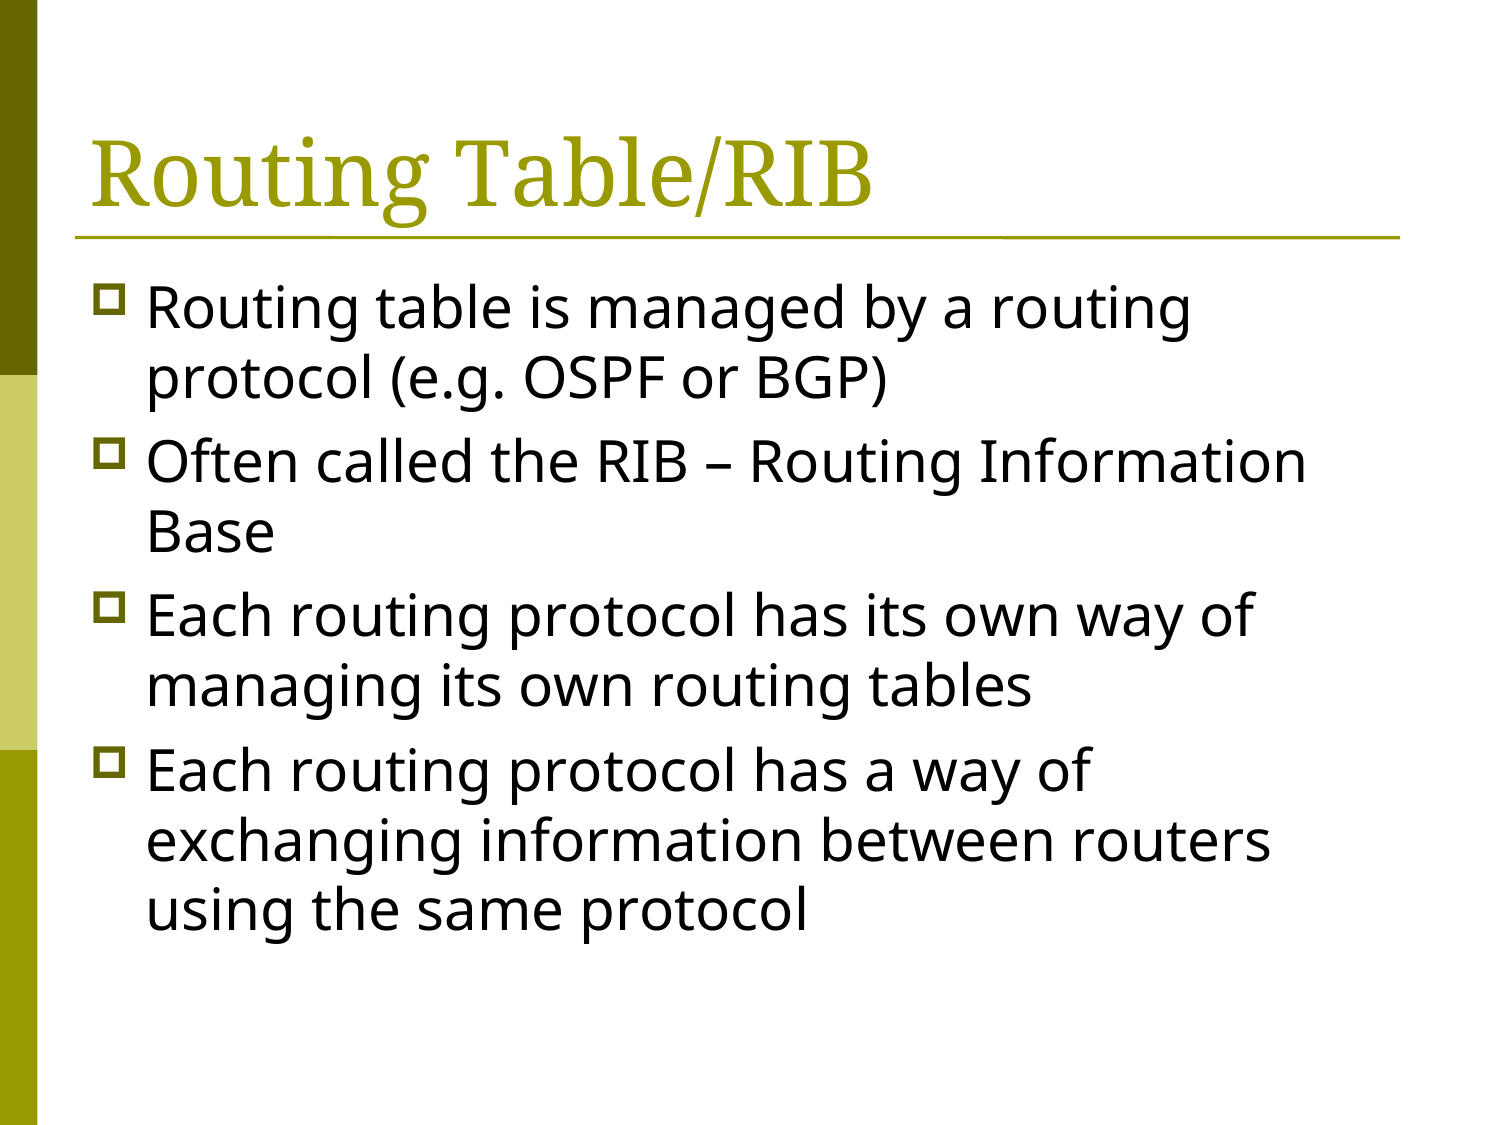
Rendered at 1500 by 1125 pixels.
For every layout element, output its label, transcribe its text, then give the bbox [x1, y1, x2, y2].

list Routing table is managed by a routing protocol (e.g. OSPF or BGP) Often called the RIB – Routing Information Base Each routing protocol has its own way of managing its own routing tables Each routing protocol has a way of exchanging information between routers using the same protocol [75, 262, 1426, 1006]
title Routing Table/RIB [75, 45, 1426, 233]
